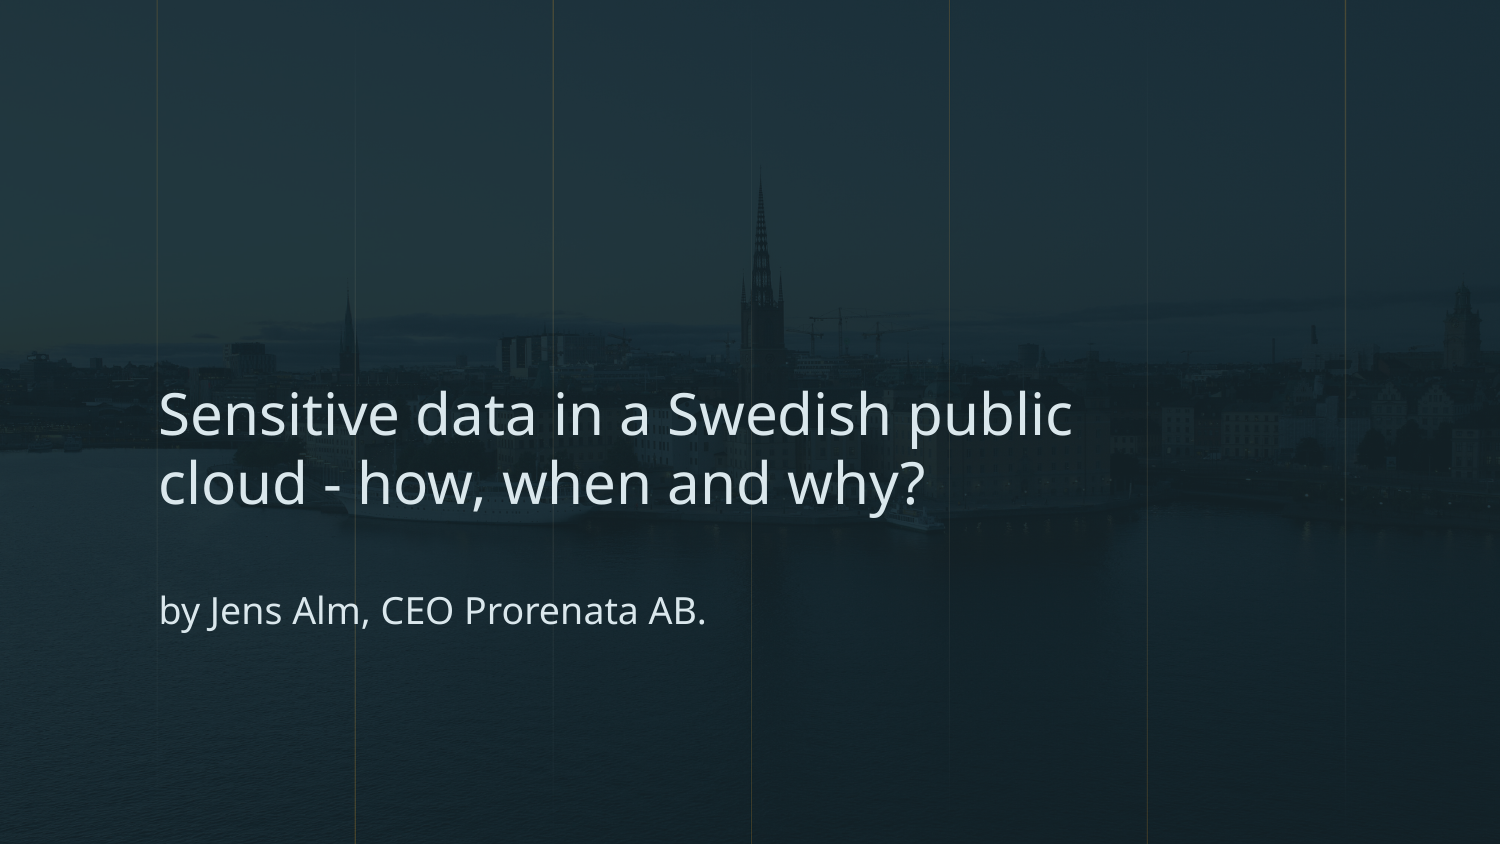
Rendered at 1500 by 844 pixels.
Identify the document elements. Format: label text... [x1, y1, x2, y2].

text_box Sensitive data in a Swedish public cloud - how, when and why? by Jens Alm, CEO Prorenata AB. [143, 361, 1211, 591]
picture [0, 0, 1500, 844]
